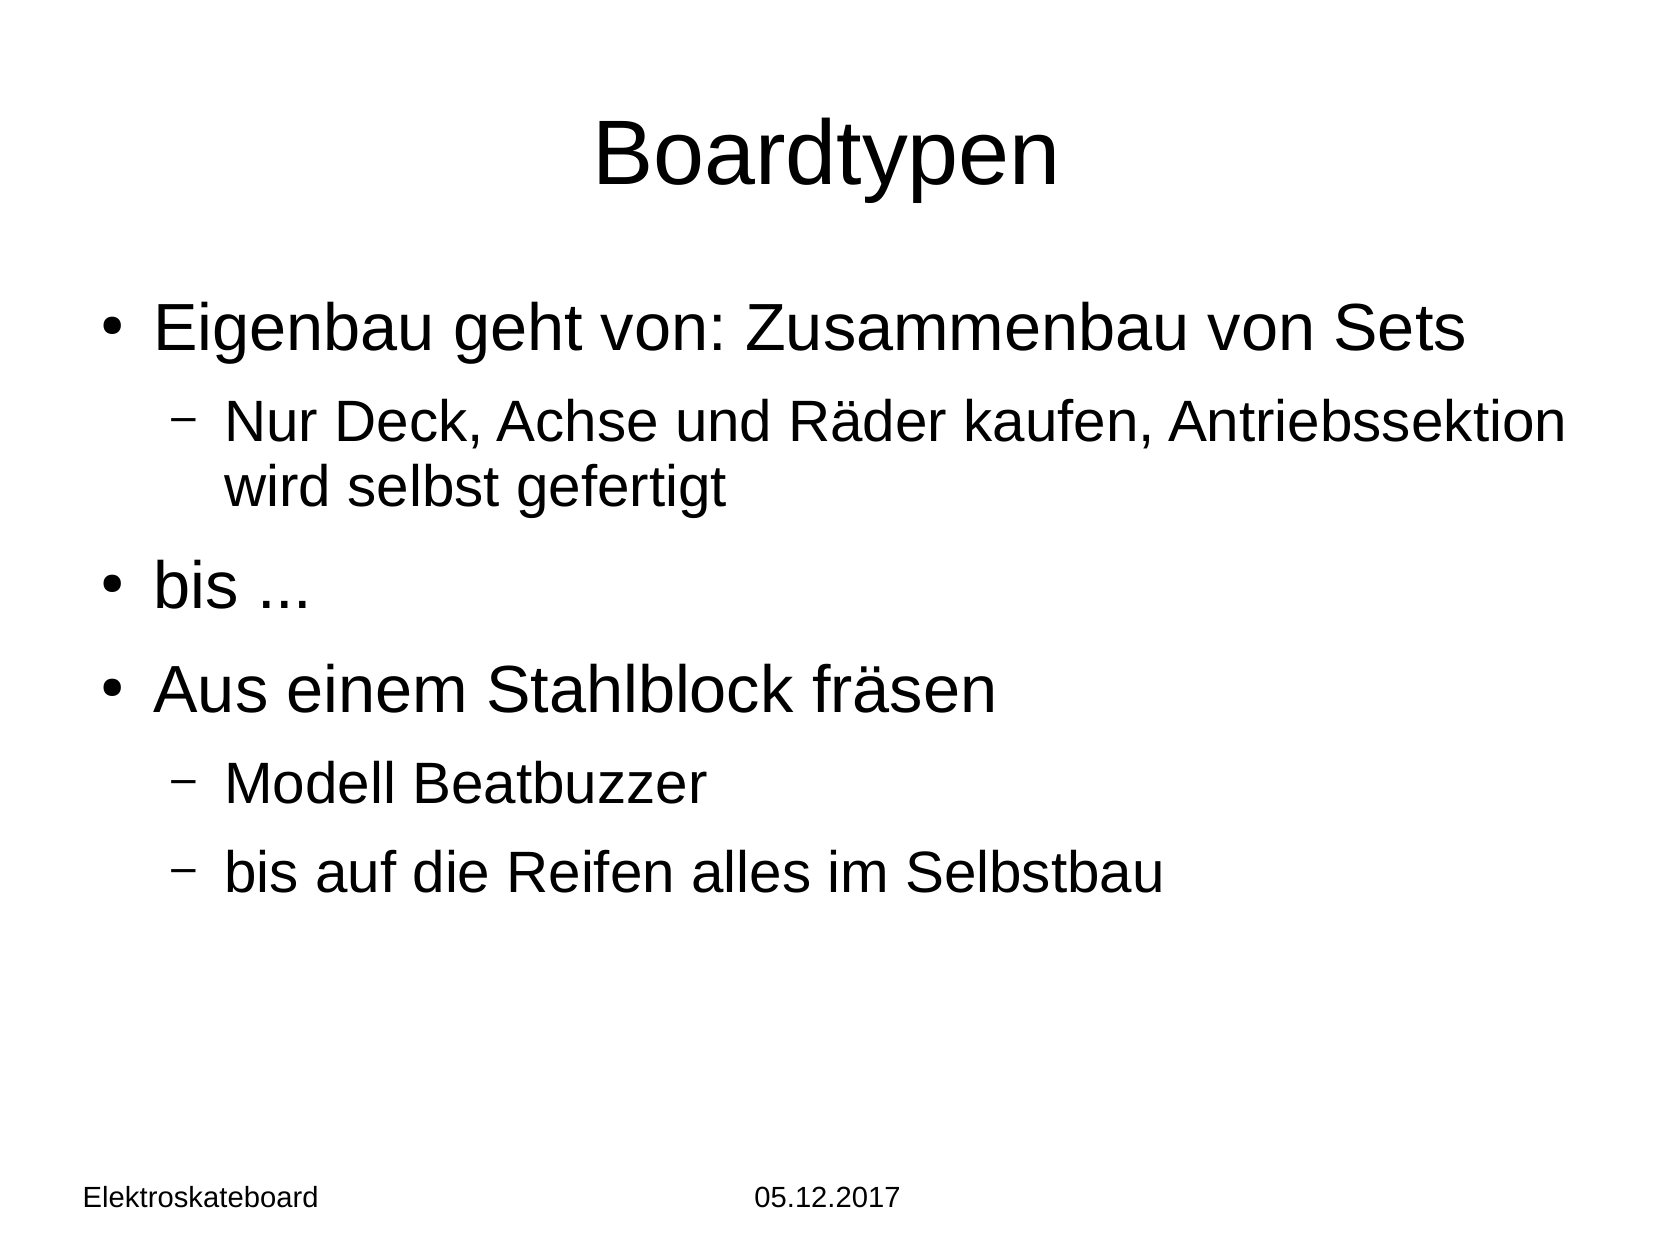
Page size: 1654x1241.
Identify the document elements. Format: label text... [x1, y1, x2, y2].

list Eigenbau geht von: Zusammenbau von Sets Nur Deck, Achse und Räder kaufen, Antriebssektion wird selbst gefertigt bis ... Aus einem Stahlblock fräsen Modell Beatbuzzer bis auf die Reifen alles im Selbstbau [82, 290, 1571, 1010]
title Boardtypen [82, 49, 1571, 257]
